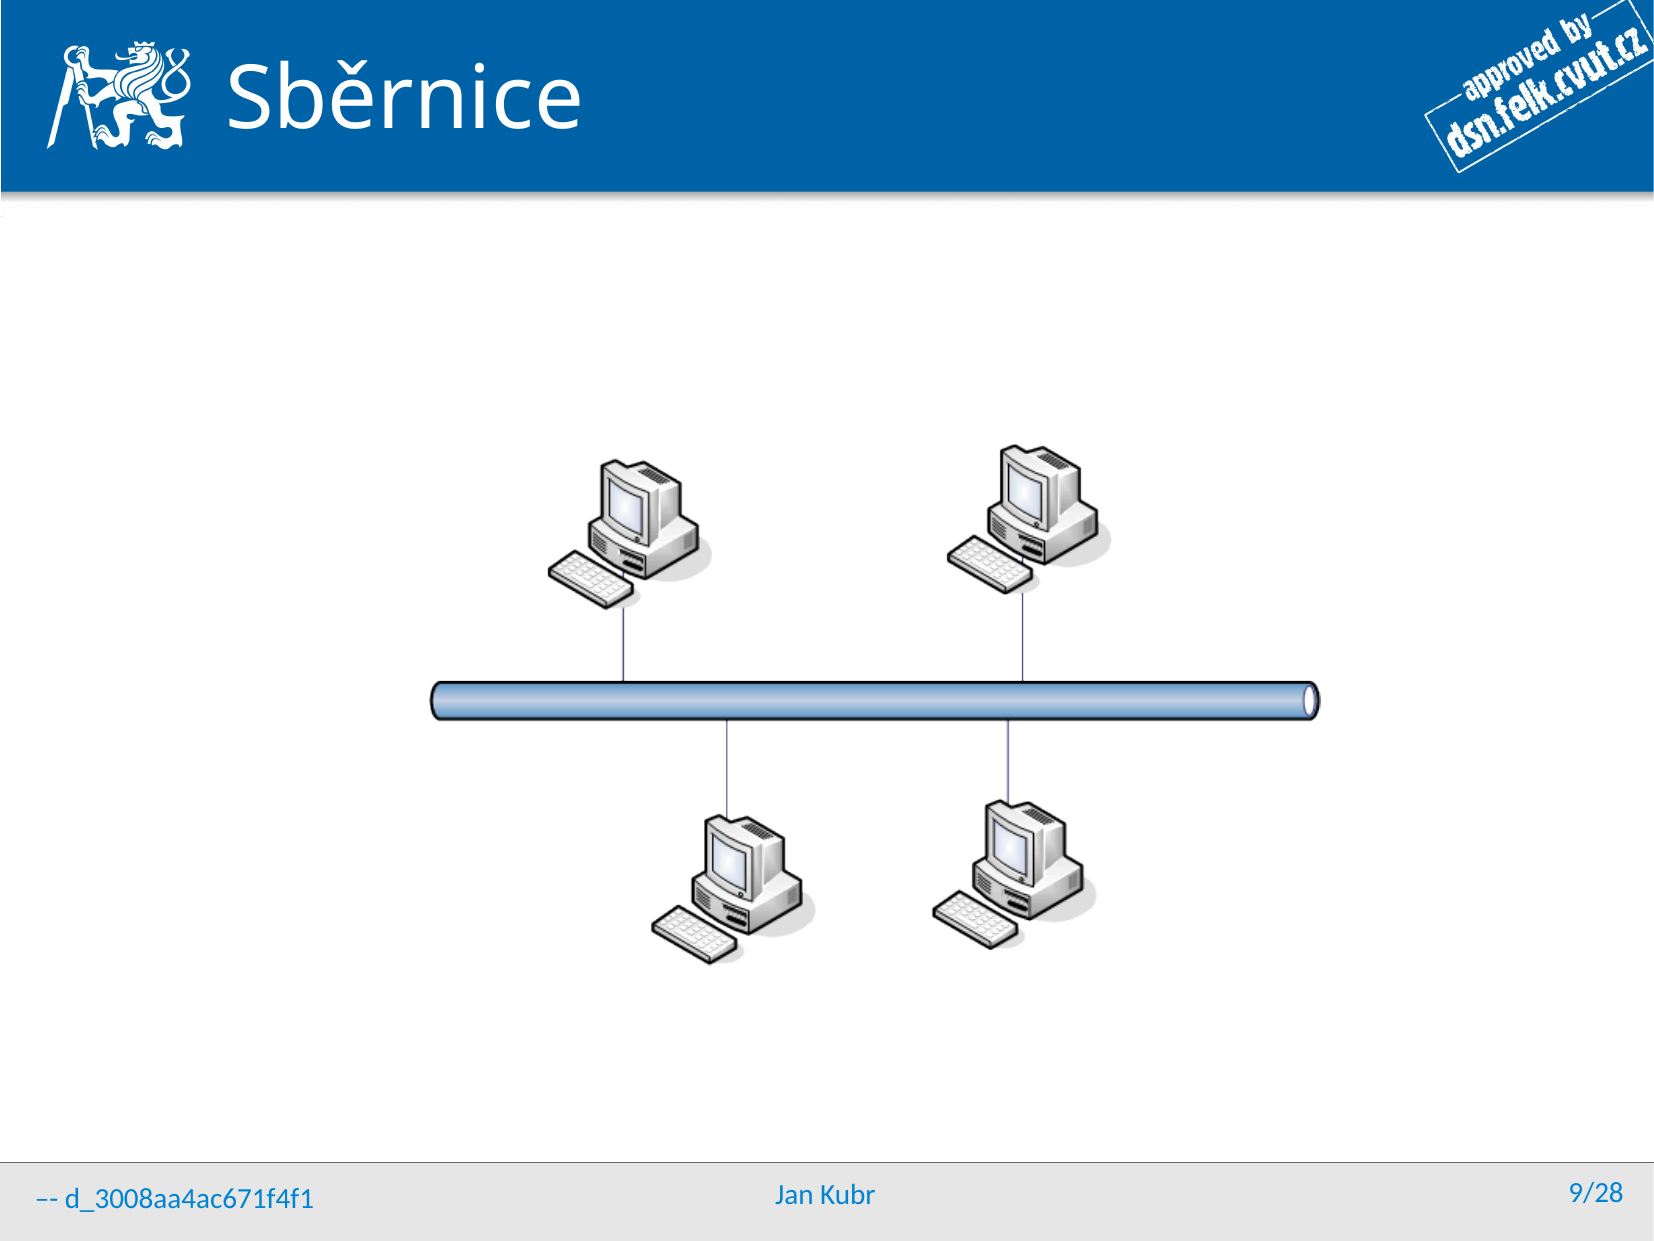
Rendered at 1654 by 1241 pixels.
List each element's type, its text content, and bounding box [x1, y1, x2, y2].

picture [429, 443, 1321, 966]
title Sběrnice [225, 0, 1426, 188]
picture [1, 0, 1654, 217]
